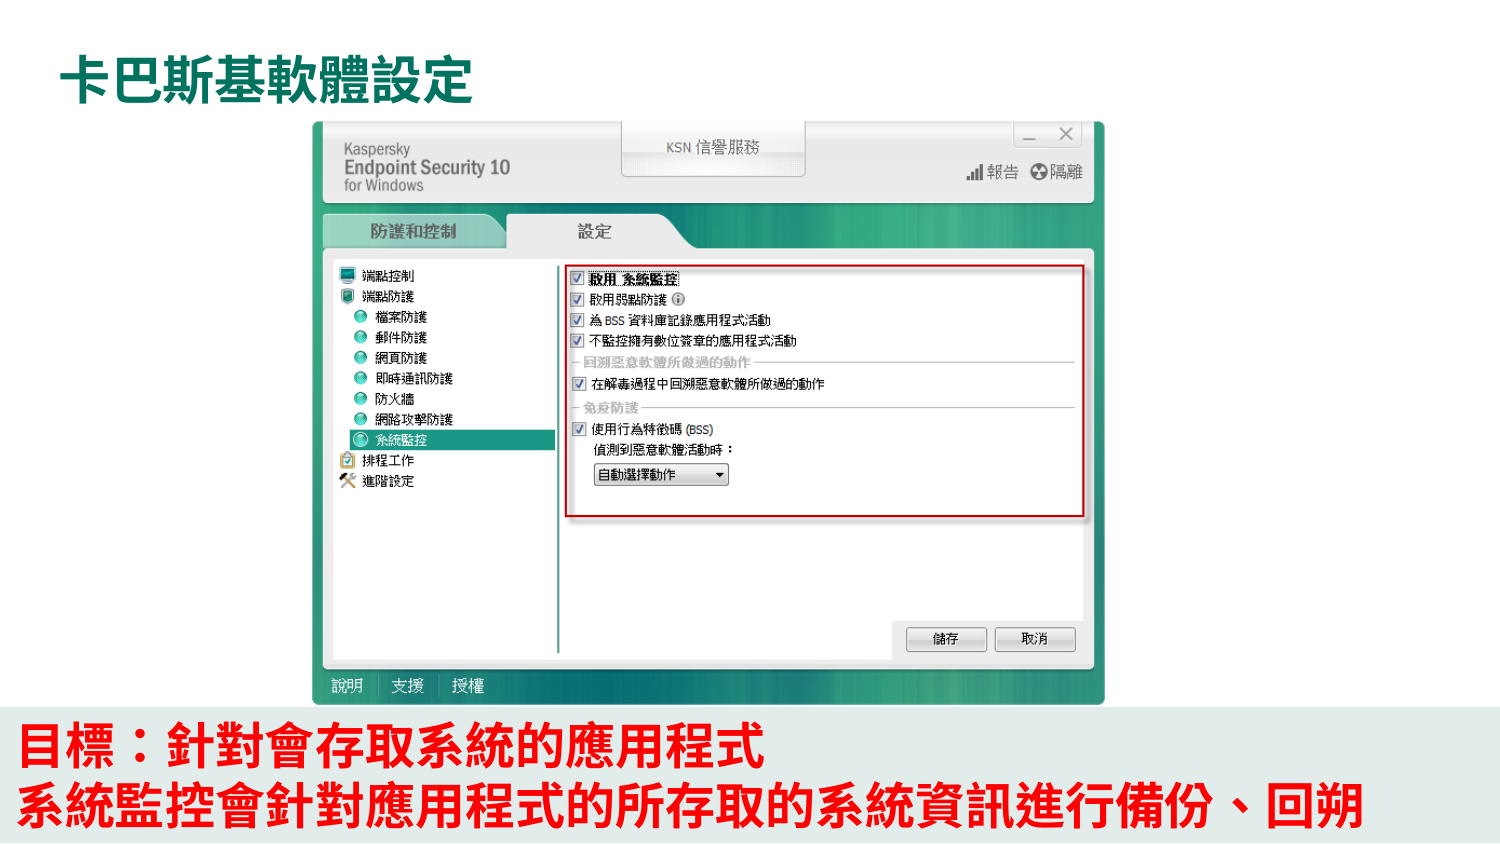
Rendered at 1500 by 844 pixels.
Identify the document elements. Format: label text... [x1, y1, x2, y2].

picture [312, 121, 1105, 705]
text_box 目標：針對會存取系統的應用程式 系統監控會針對應用程式的所存取的系統資訊進行備份、回朔 [0, 706, 1500, 844]
title 卡巴斯基軟體設定 [58, 48, 1442, 162]
